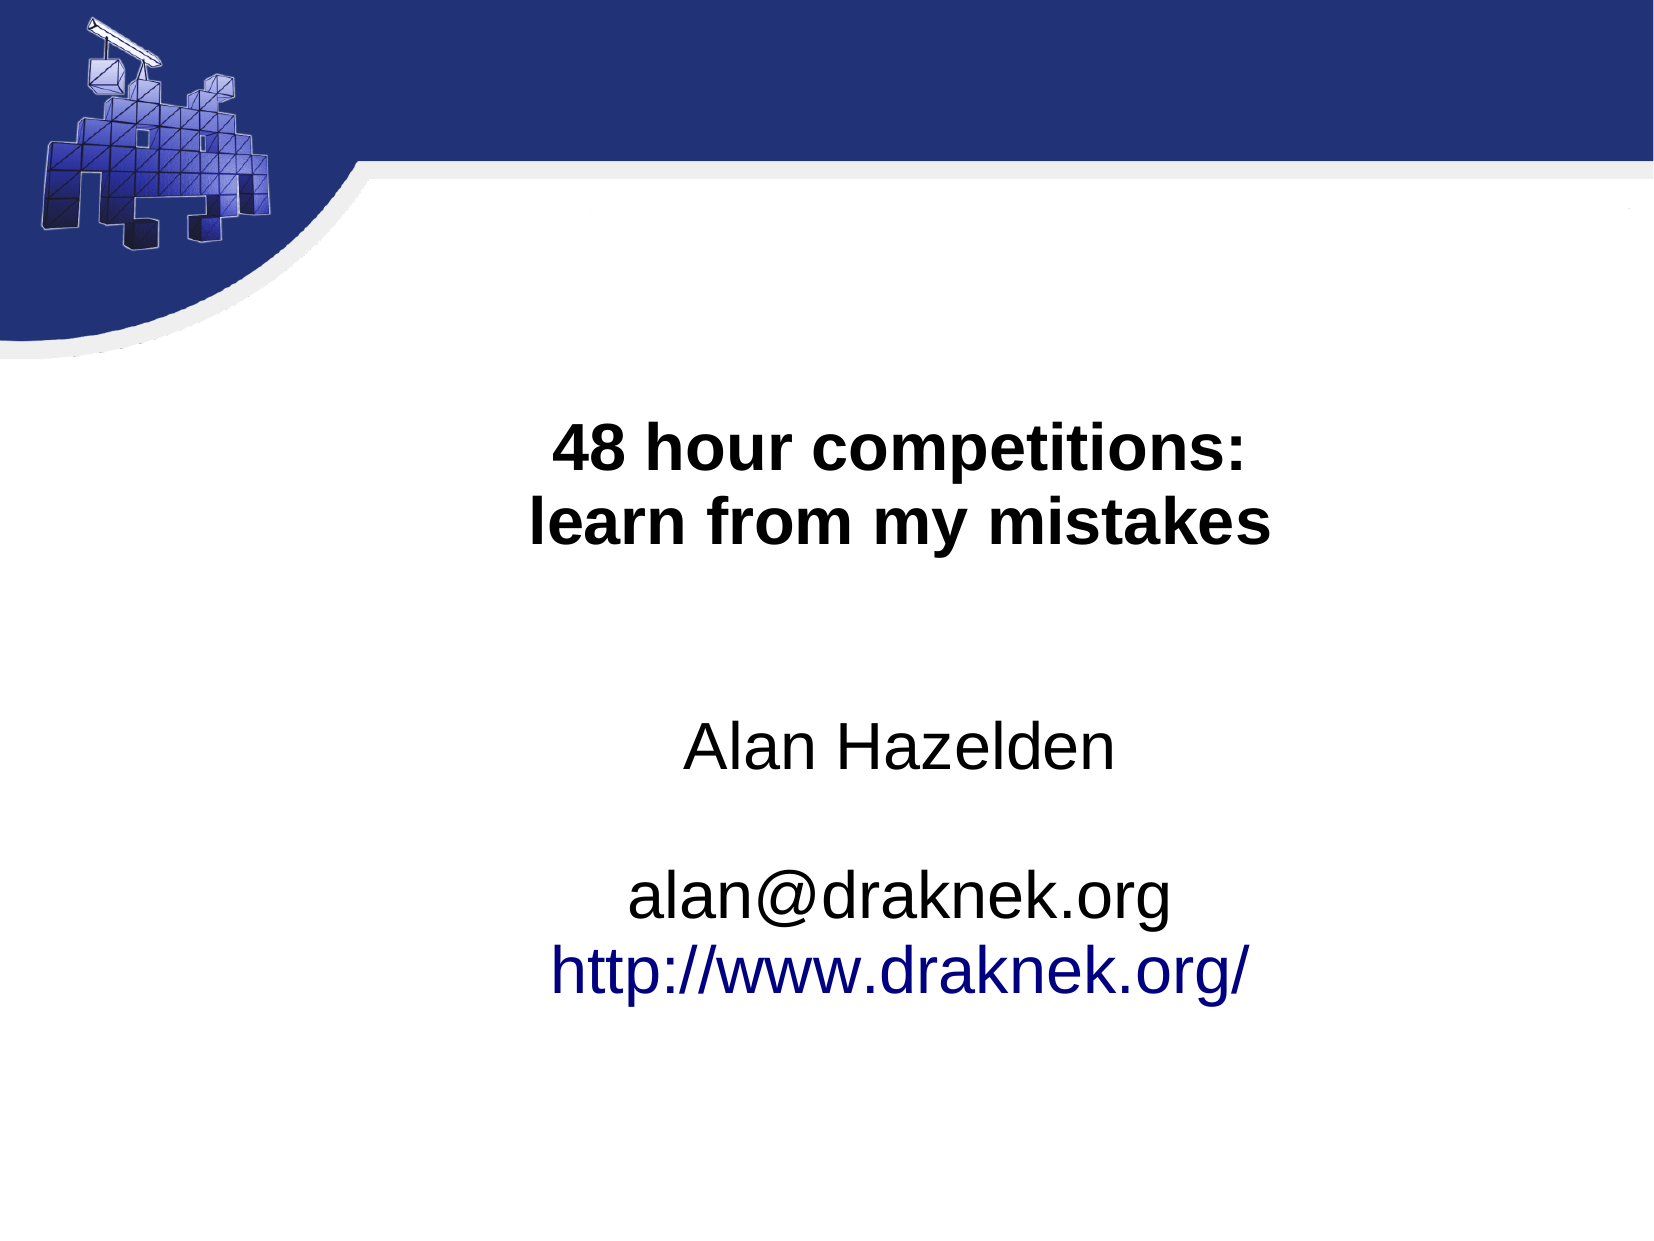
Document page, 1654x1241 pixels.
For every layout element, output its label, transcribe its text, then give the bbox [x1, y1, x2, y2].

subtitle 48 hour competitions: learn from my mistakes Alan Hazelden alan@draknek.org http://www.draknek.org/ [206, 332, 1595, 1086]
picture [0, 0, 1654, 443]
